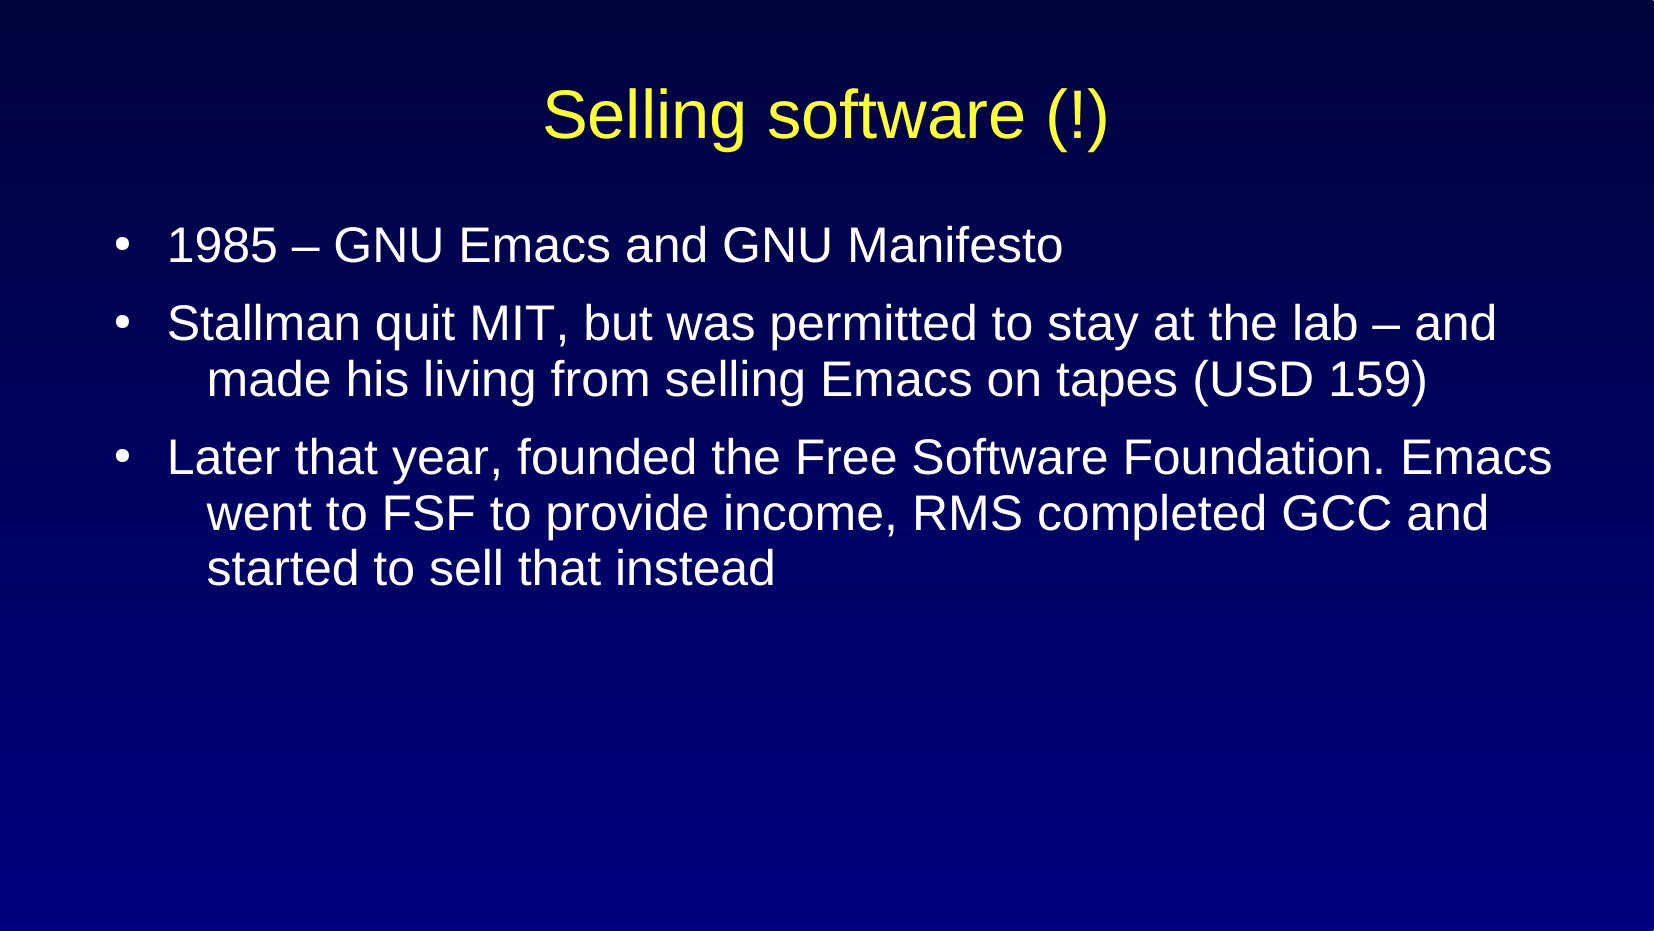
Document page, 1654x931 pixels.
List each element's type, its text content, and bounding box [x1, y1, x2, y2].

list 1985 – GNU Emacs and GNU Manifesto Stallman quit MIT, but was permitted to stay at the lab – and made his living from selling Emacs on tapes (USD 159) Later that year, founded the Free Software Foundation. Emacs went to FSF to provide income, RMS completed GCC and started to sell that instead [82, 217, 1571, 758]
title Selling software (!) [82, 37, 1571, 193]
